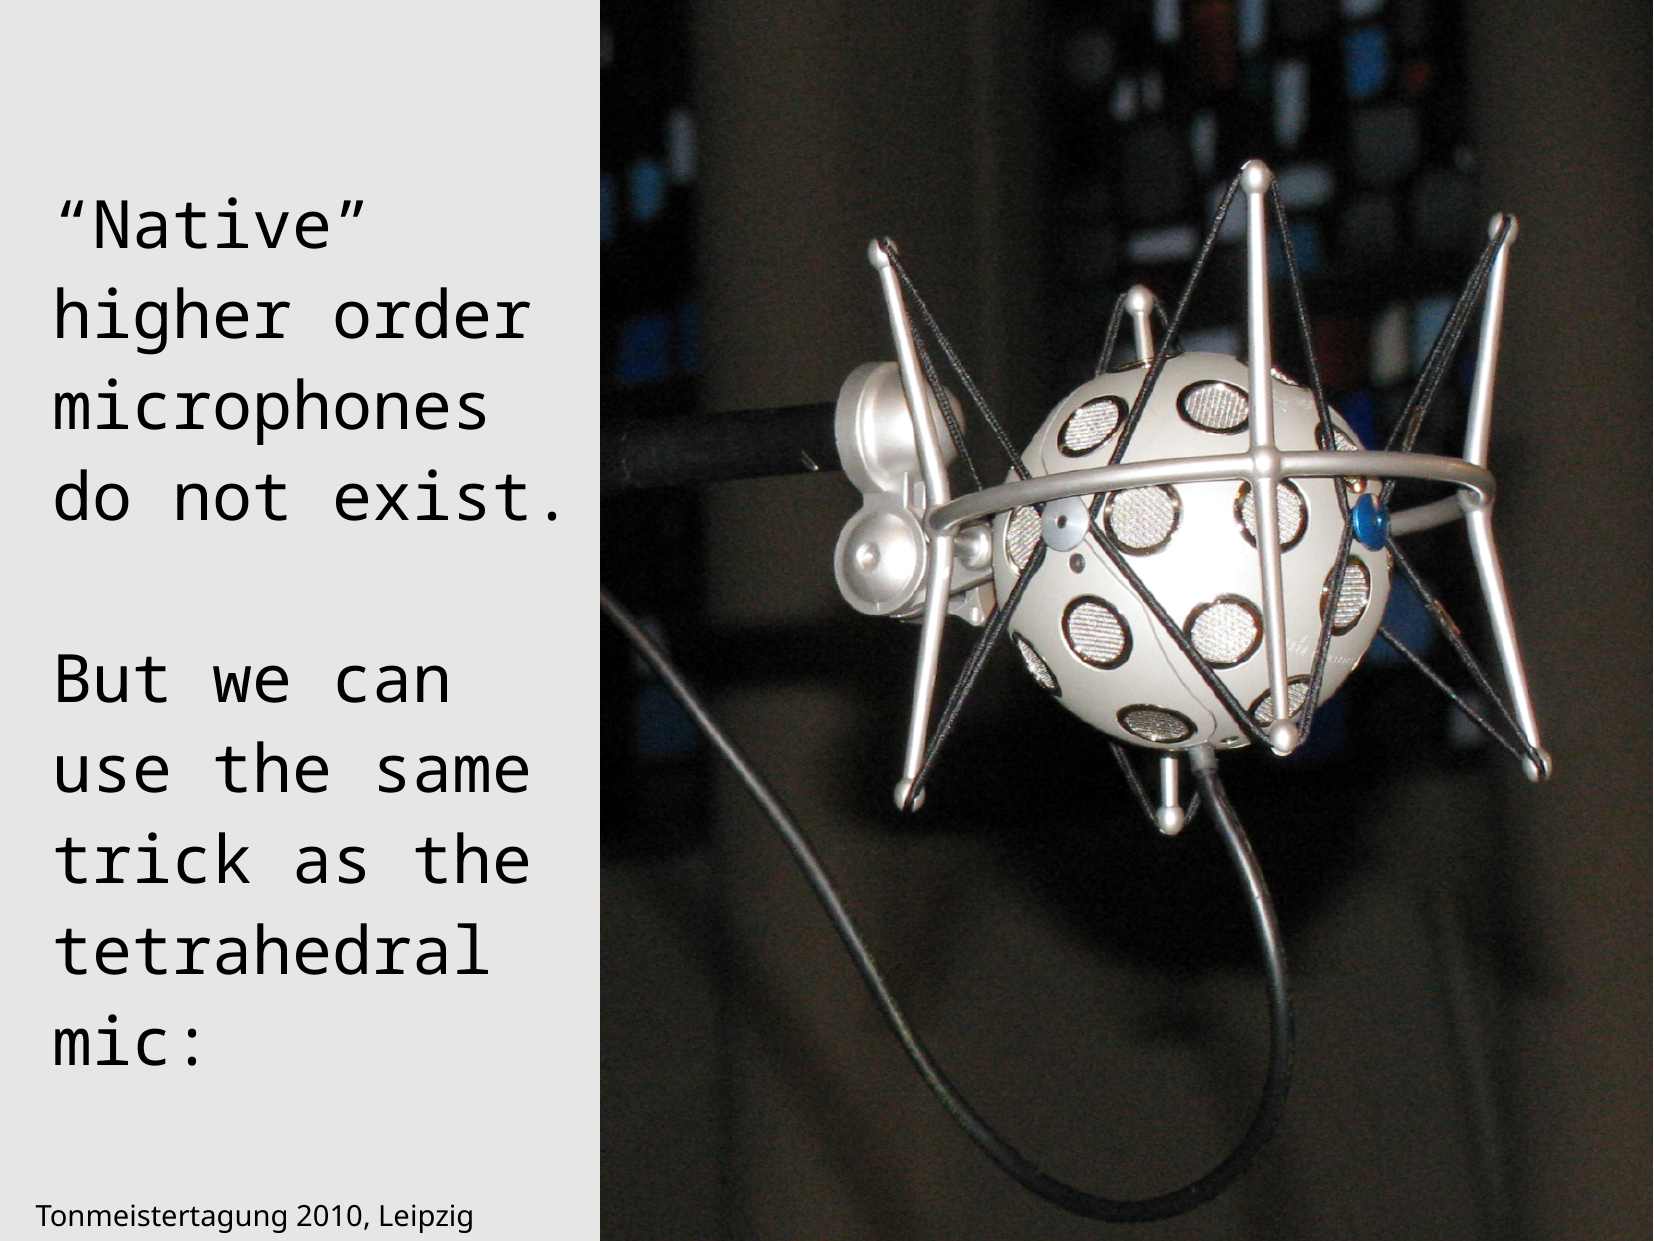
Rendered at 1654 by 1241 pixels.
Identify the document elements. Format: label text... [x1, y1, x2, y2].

picture [600, 0, 1653, 1241]
text_box “Native” higher order microphones do not exist. But we can use the same trick as the tetrahedral mic: [37, 169, 600, 1015]
